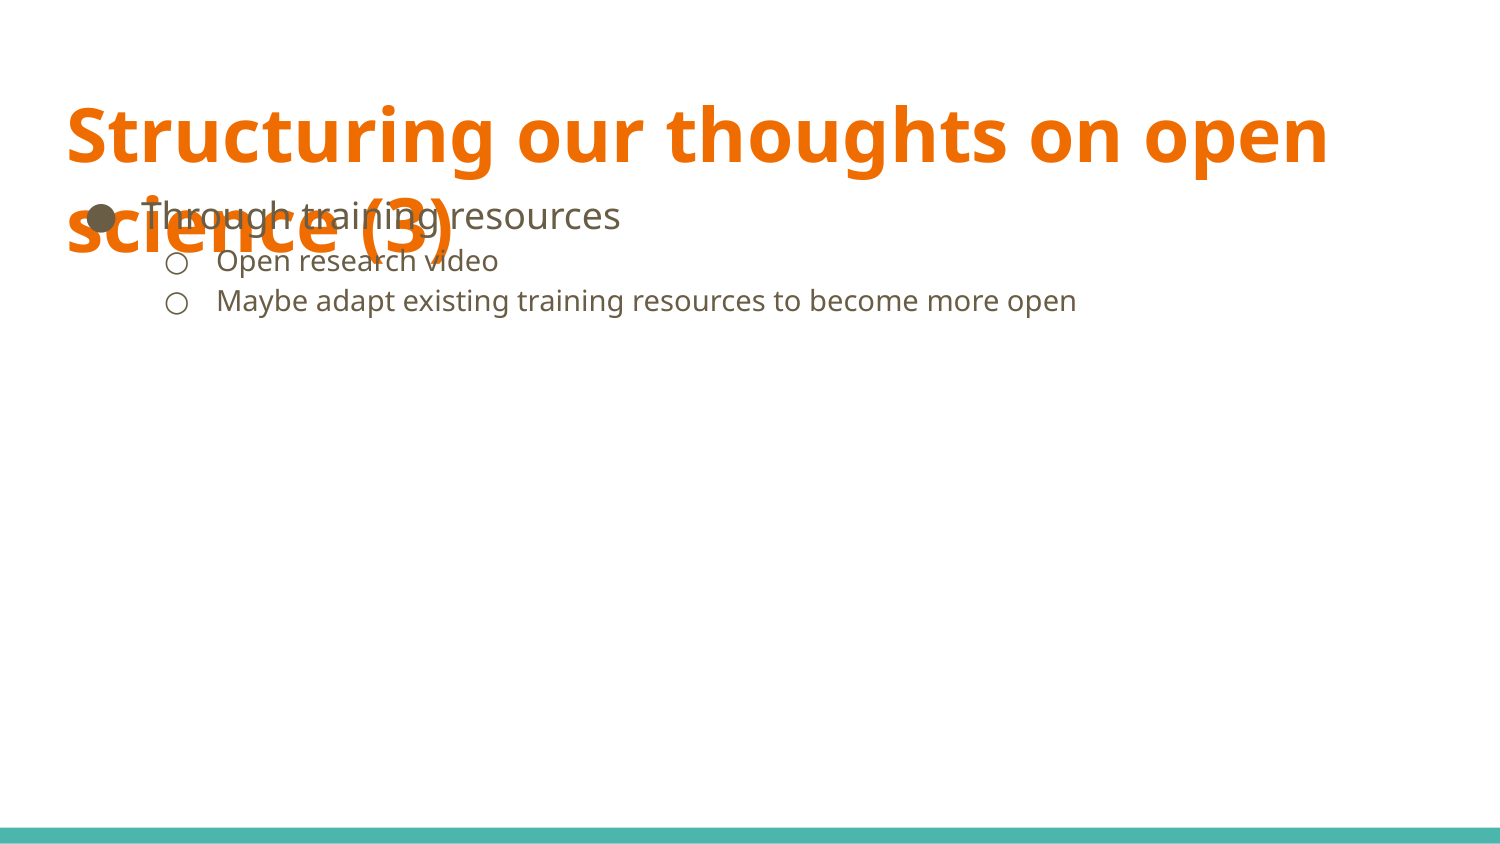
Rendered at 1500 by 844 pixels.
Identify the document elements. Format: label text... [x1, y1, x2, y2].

title Structuring our thoughts on open science (3) [51, 72, 1449, 170]
list Through training resources Open research video Maybe adapt existing training resources to become more open [51, 170, 1449, 675]
